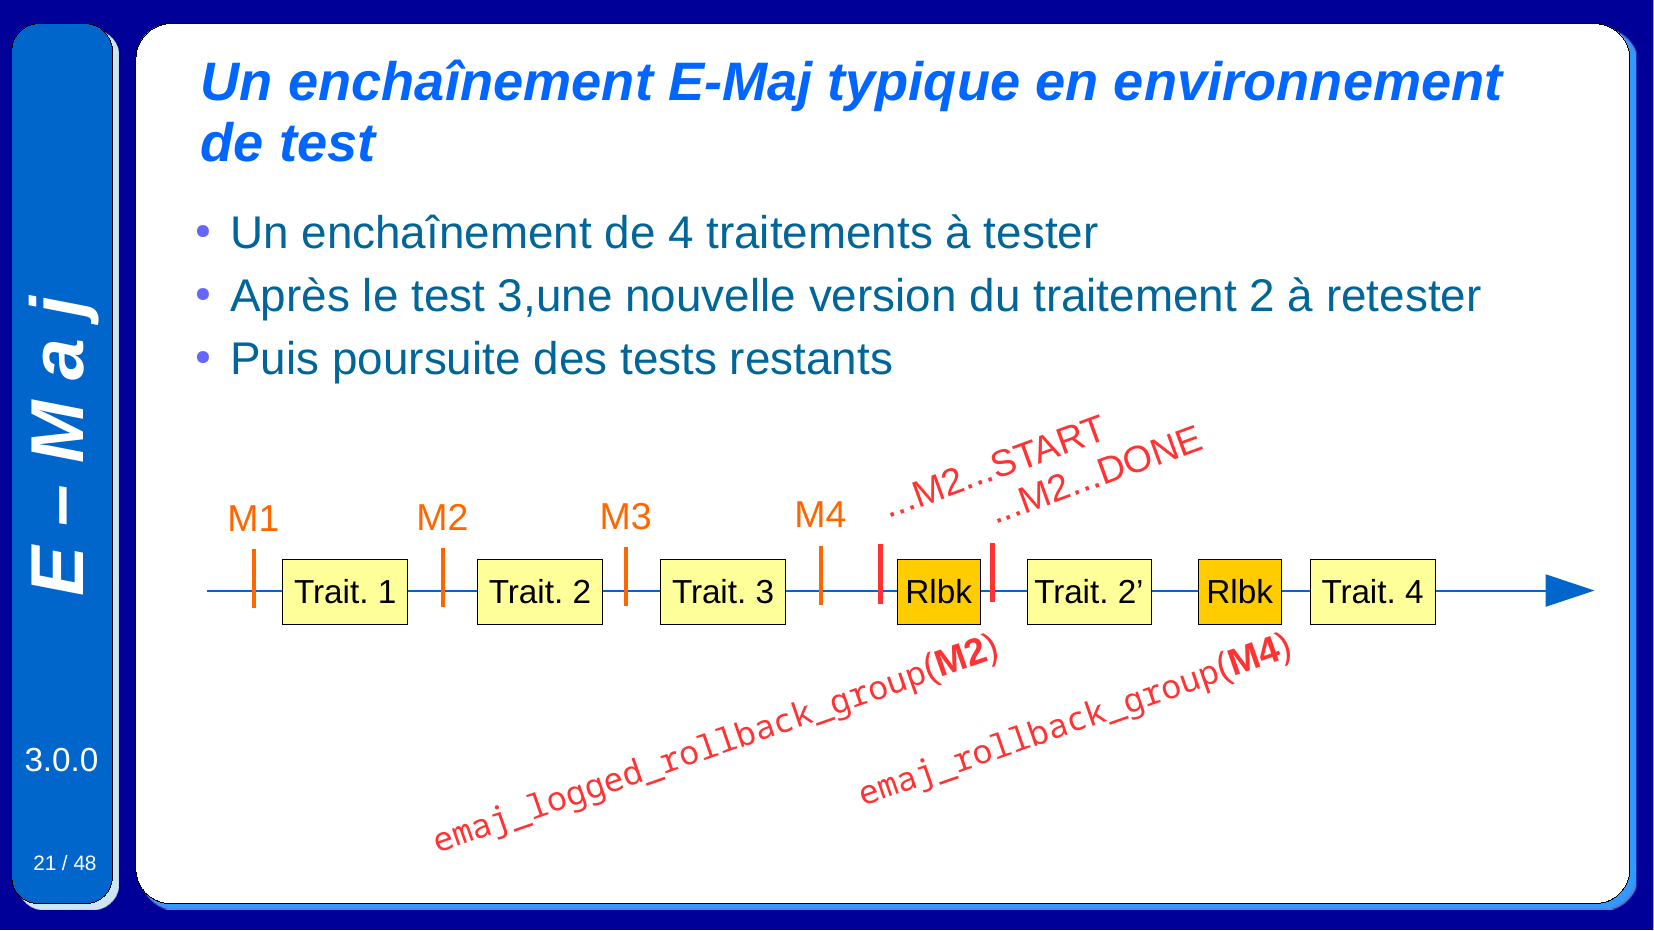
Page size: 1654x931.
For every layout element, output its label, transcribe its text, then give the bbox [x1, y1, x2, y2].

text_box ...M2...START [860, 394, 1123, 539]
text_box Trait. 1 [282, 559, 408, 625]
text_box M3 [584, 487, 667, 545]
text_box emaj_logged_rollback_group(M2) [409, 610, 1025, 884]
text_box Trait. 3 [660, 559, 786, 625]
title Un enchaînement E-Maj typique en environnement de test [200, 34, 1575, 191]
text_box Trait. 4 [1310, 559, 1436, 625]
text_box ...M2...DONE [967, 404, 1225, 545]
text_box Rlbk [897, 559, 981, 625]
text_box Trait. 2’ [1027, 559, 1152, 625]
text_box M4 [779, 486, 862, 544]
text_box emaj_rollback_group(M4) [834, 609, 1318, 837]
text_box Rlbk [1198, 559, 1282, 625]
text_box Trait. 2 [477, 559, 603, 625]
text_box M2 [401, 488, 484, 546]
list Un enchaînement de 4 traitements à tester Après le test 3,une nouvelle version du traitement 2 à retester Puis poursuite des tests restants [177, 206, 1587, 385]
text_box M1 [212, 490, 295, 547]
